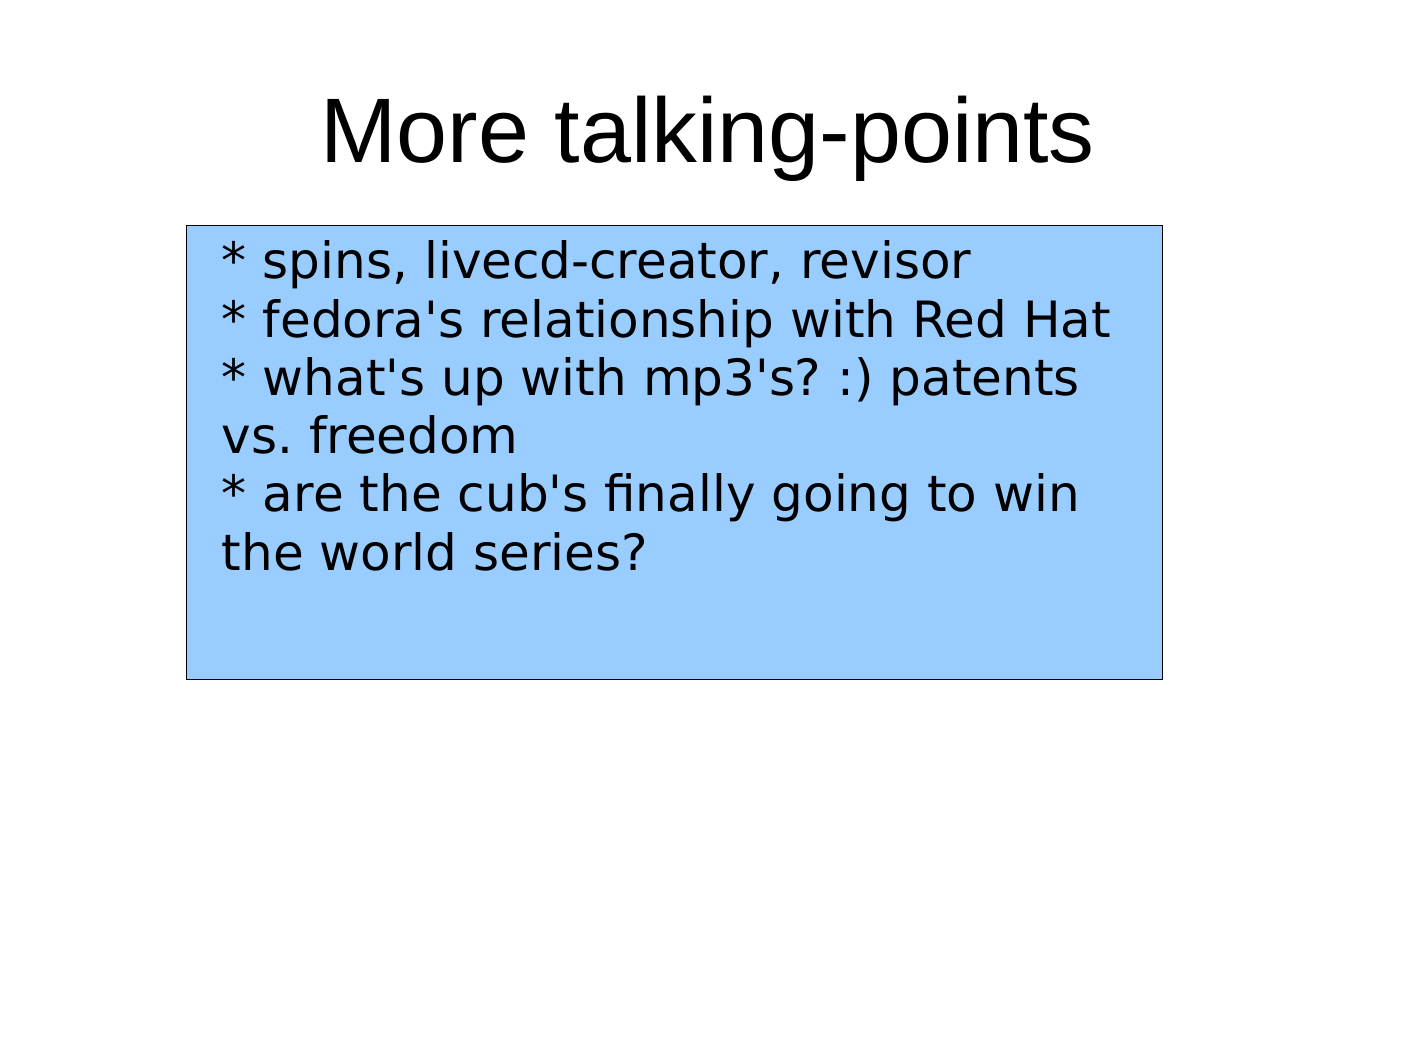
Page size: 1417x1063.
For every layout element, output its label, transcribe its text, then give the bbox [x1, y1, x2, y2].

text_box * spins, livecd-creator, revisor * fedora's relationship with Red Hat * what's up with mp3's? :) patents vs. freedom * are the cub's finally going to win the world series? [186, 225, 1163, 680]
title More talking-points [70, 49, 1346, 213]
